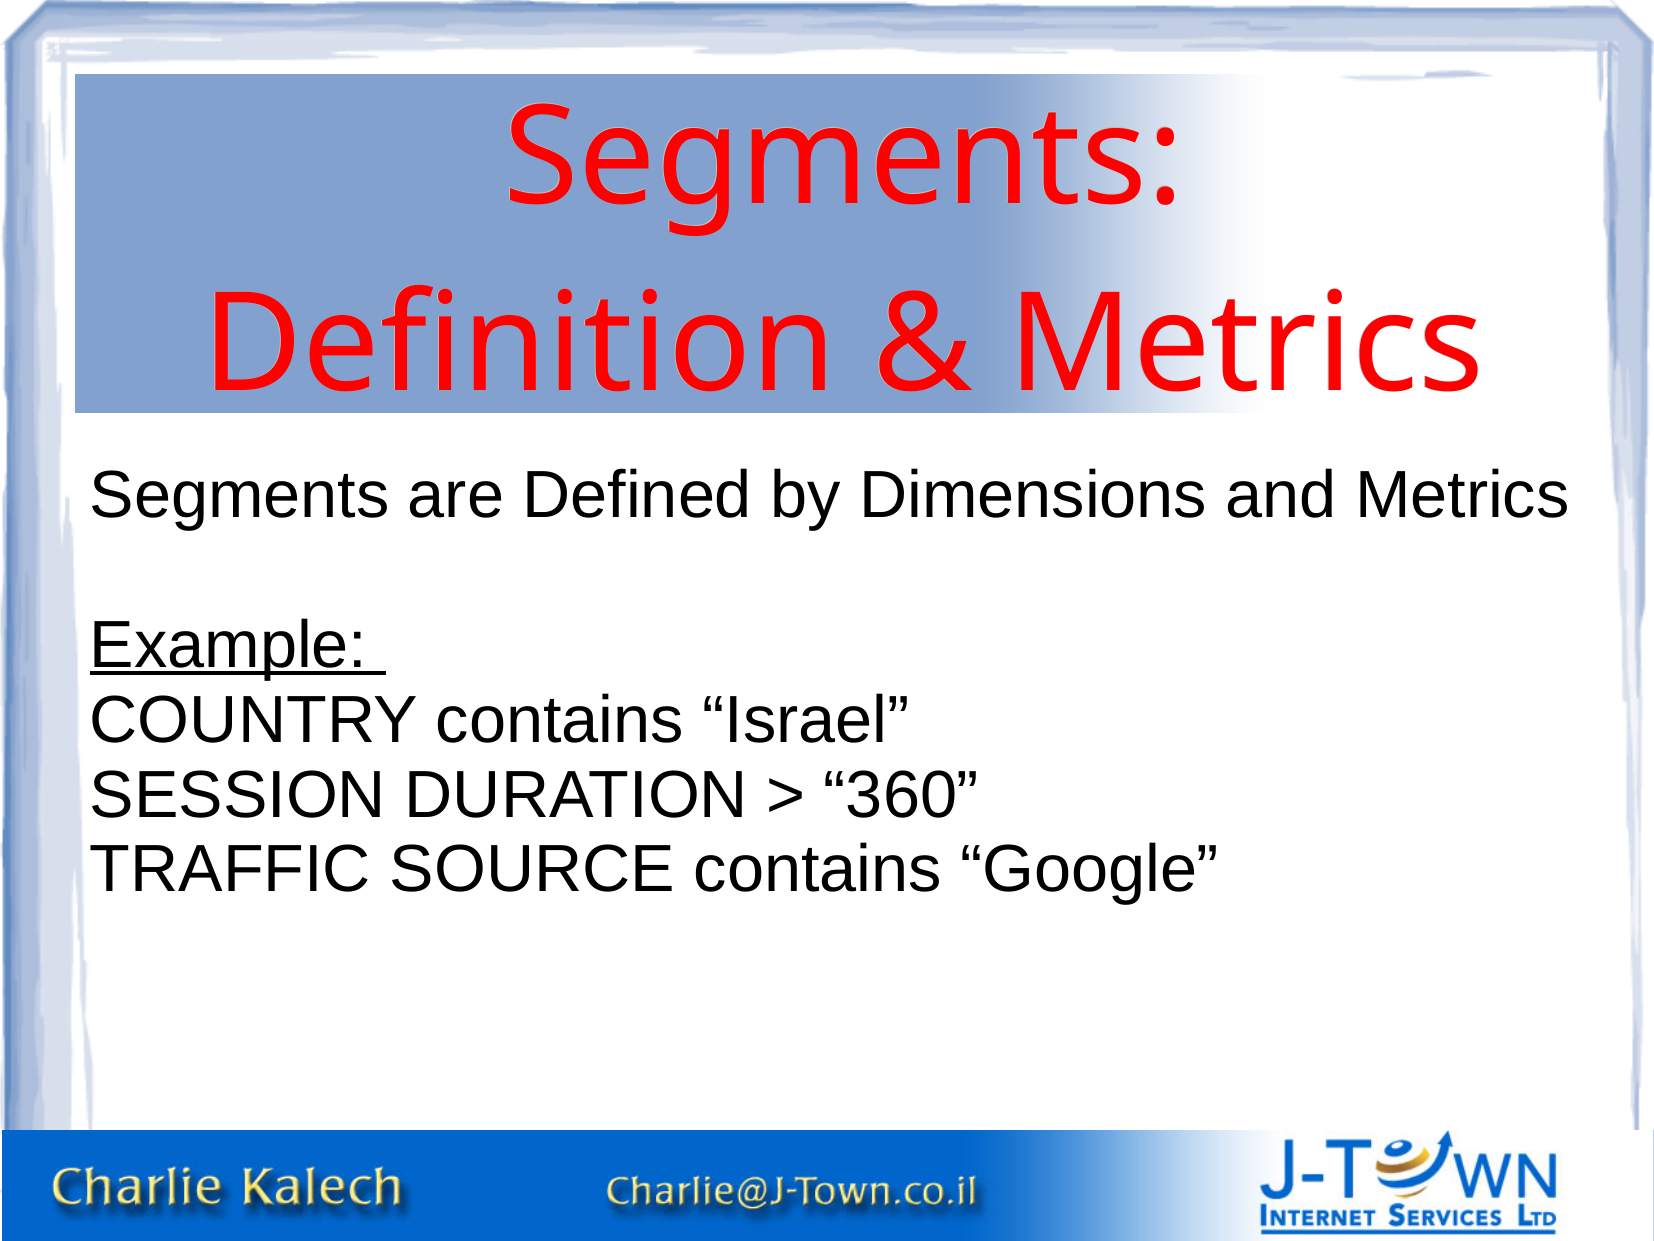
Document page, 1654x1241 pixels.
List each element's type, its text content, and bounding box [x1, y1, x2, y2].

text_box Segments are Defined by Dimensions and Metrics Example: COUNTRY contains “Israel” SESSION DURATION > “360” TRAFFIC SOURCE contains “Google” [75, 450, 1613, 1080]
picture [0, 0, 1654, 1241]
